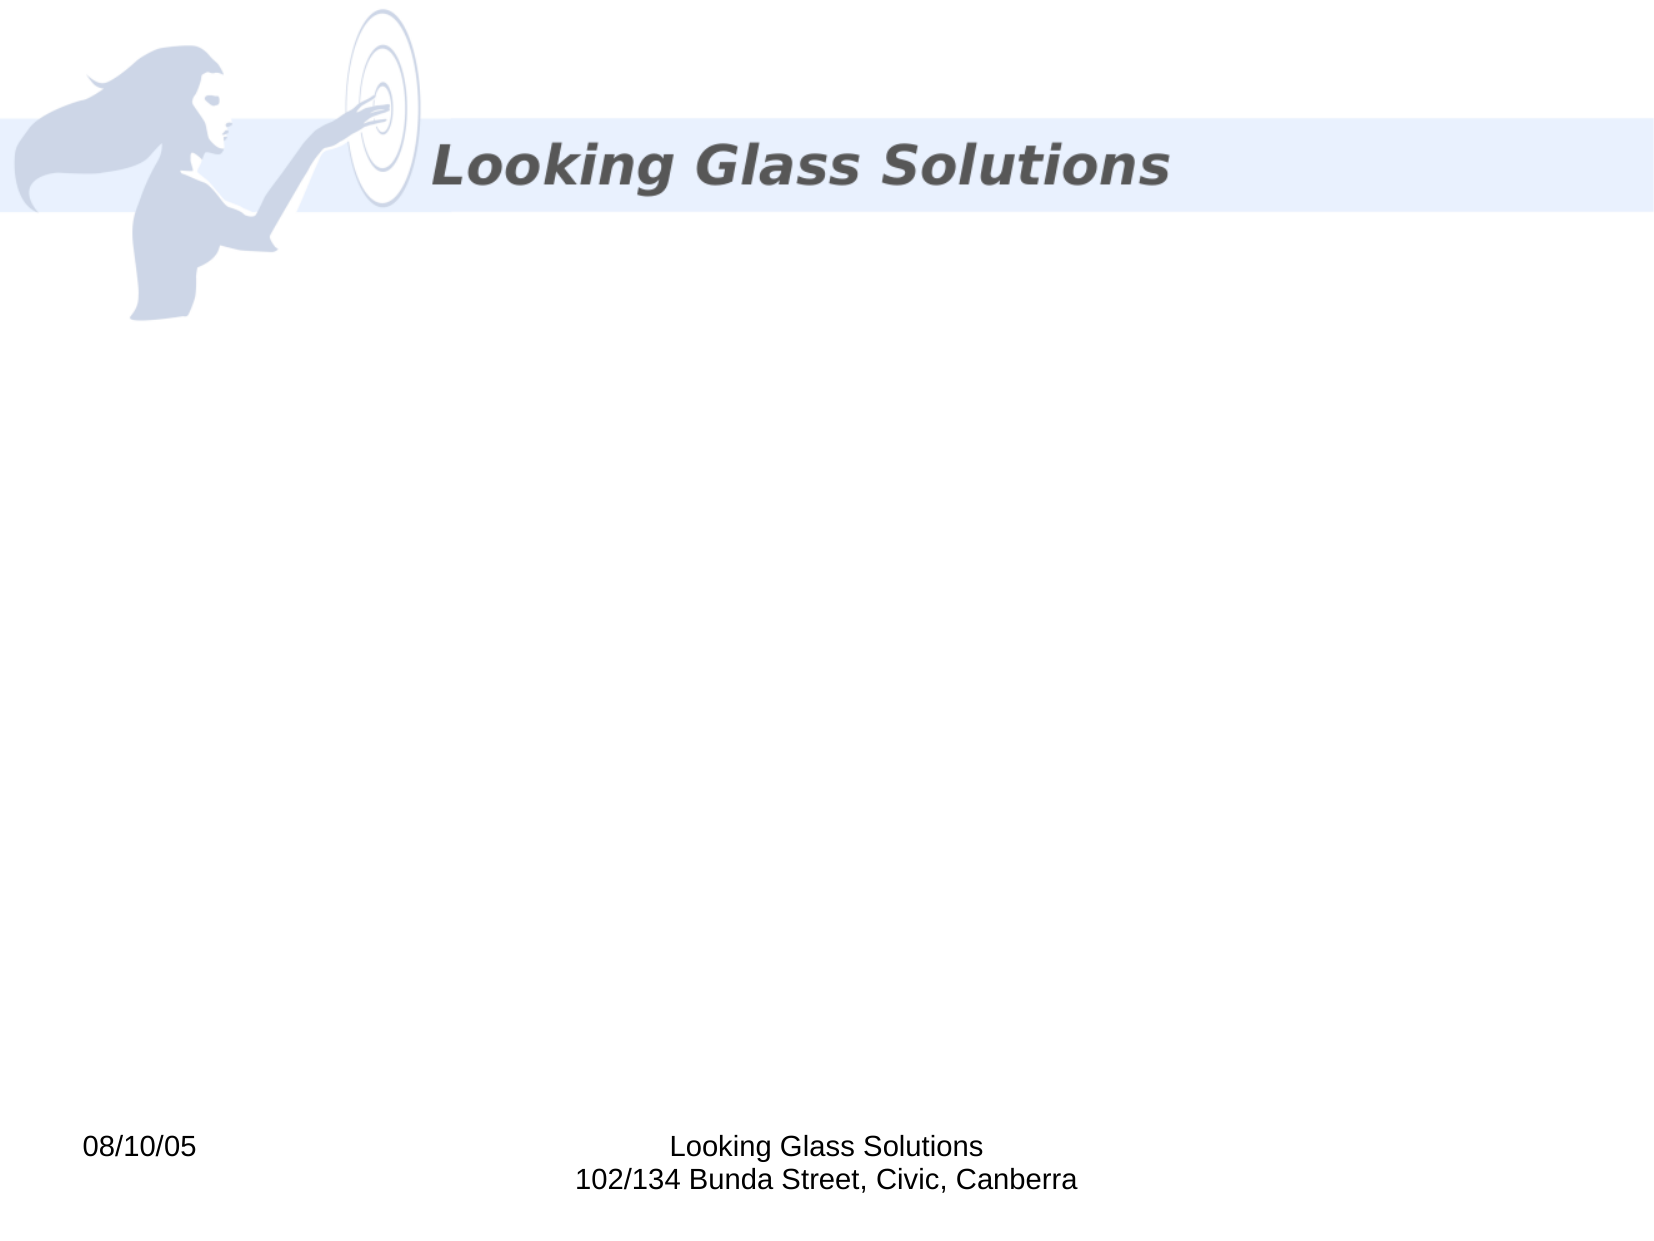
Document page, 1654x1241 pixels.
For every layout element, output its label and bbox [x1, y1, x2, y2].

picture [0, 0, 1654, 325]
